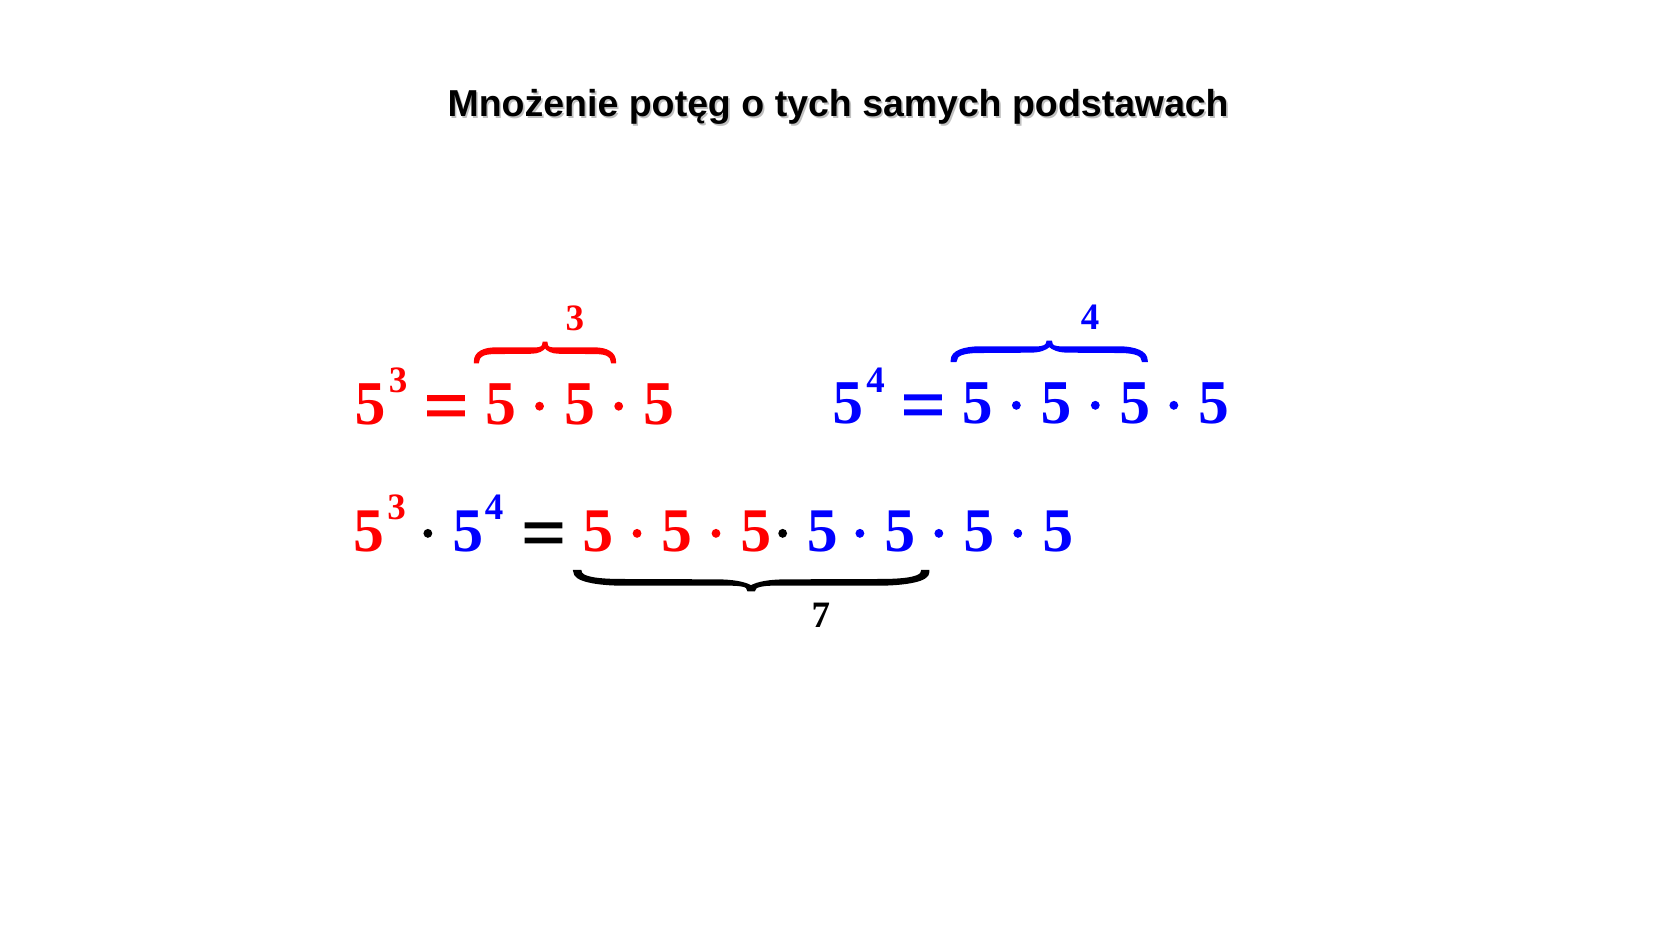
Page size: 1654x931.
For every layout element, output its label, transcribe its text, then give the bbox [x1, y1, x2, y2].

chart [348, 297, 684, 438]
text_box Mnożenie potęg o tych samych podstawach [432, 75, 1261, 136]
chart [826, 296, 1241, 437]
chart [346, 487, 1089, 636]
